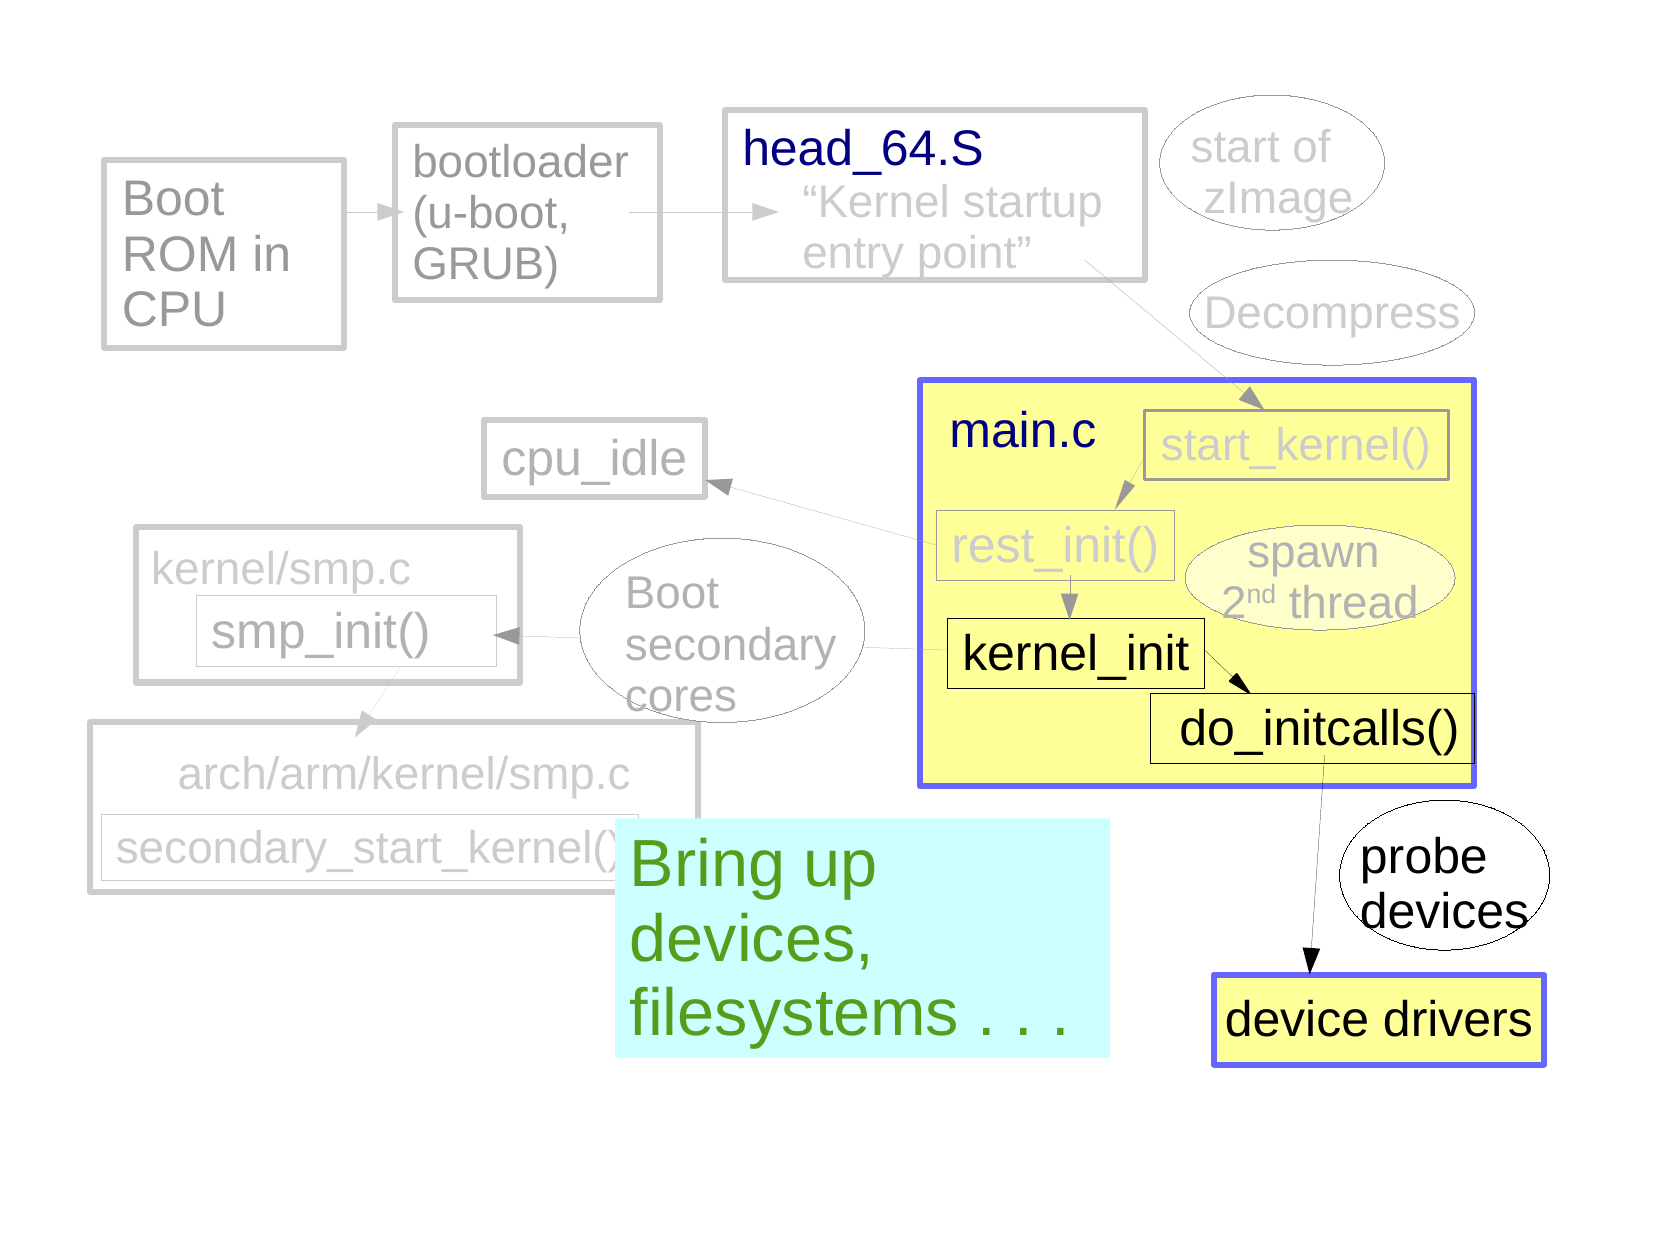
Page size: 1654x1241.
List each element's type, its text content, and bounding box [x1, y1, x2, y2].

text_box [1151, 756, 1324, 763]
text_box start_kernel() [1144, 410, 1449, 480]
text_box [644, 704, 808, 723]
text_box [1071, 380, 1475, 693]
text_box [1071, 576, 1174, 580]
text_box [919, 650, 1323, 786]
text_box smp_init() [196, 595, 497, 658]
text_box start of zImage [1175, 113, 1369, 215]
text_box Boot secondary cores [610, 560, 852, 704]
text_box main.c [934, 395, 1112, 457]
text_box secondary_start_kernel() [101, 814, 639, 873]
text_box rest_init() [936, 510, 1175, 576]
text_box spawn 2nd thread [1185, 525, 1456, 631]
text_box bootloader (u-boot, GRUB) [394, 125, 660, 276]
text_box kernel_init [947, 618, 1205, 681]
text_box [579, 573, 610, 688]
text_box [919, 380, 1259, 544]
text_box [852, 592, 865, 669]
text_box [919, 541, 1070, 649]
text_box Decompress [1189, 260, 1475, 366]
text_box [1325, 756, 1474, 763]
text_box device drivers [1213, 974, 1544, 1065]
text_box [1323, 764, 1475, 786]
text_box probe devices [1345, 820, 1545, 930]
text_box do_initcalls() [1150, 693, 1475, 756]
text_box [937, 576, 1070, 580]
text_box [630, 538, 815, 560]
text_box Boot ROM in CPU [103, 159, 344, 322]
text_box head_64.S [724, 110, 1145, 280]
text_box “Kernel startup entry point” [787, 168, 1118, 270]
text_box arch/arm/kernel/smp.c [162, 740, 646, 801]
text_box cpu_idle [483, 420, 706, 488]
text_box [654, 704, 666, 708]
text_box kernel/smp.c [136, 535, 497, 596]
text_box Bring up devices, filesystems . . . [615, 818, 1111, 1021]
text_box [948, 681, 1204, 688]
